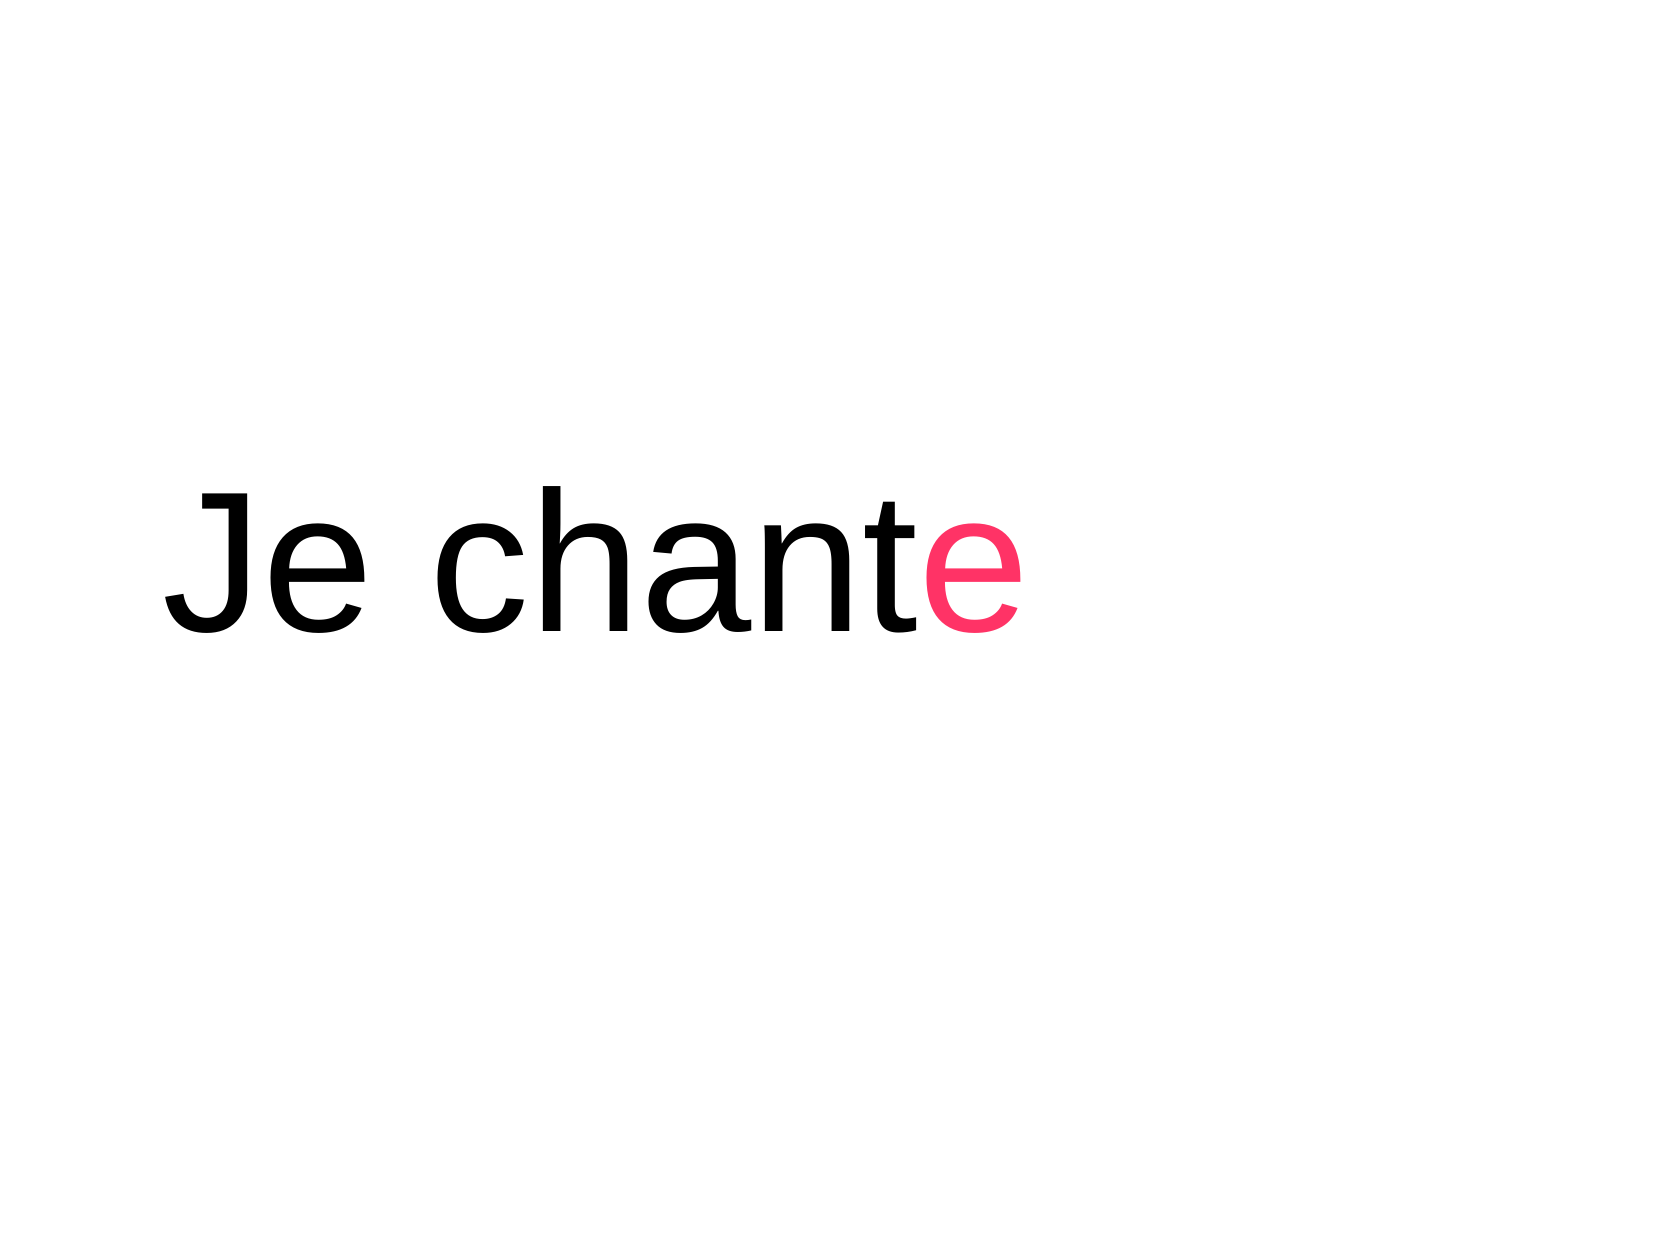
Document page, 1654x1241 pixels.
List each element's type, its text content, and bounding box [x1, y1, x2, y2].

text_box Je chante [147, 442, 1418, 682]
